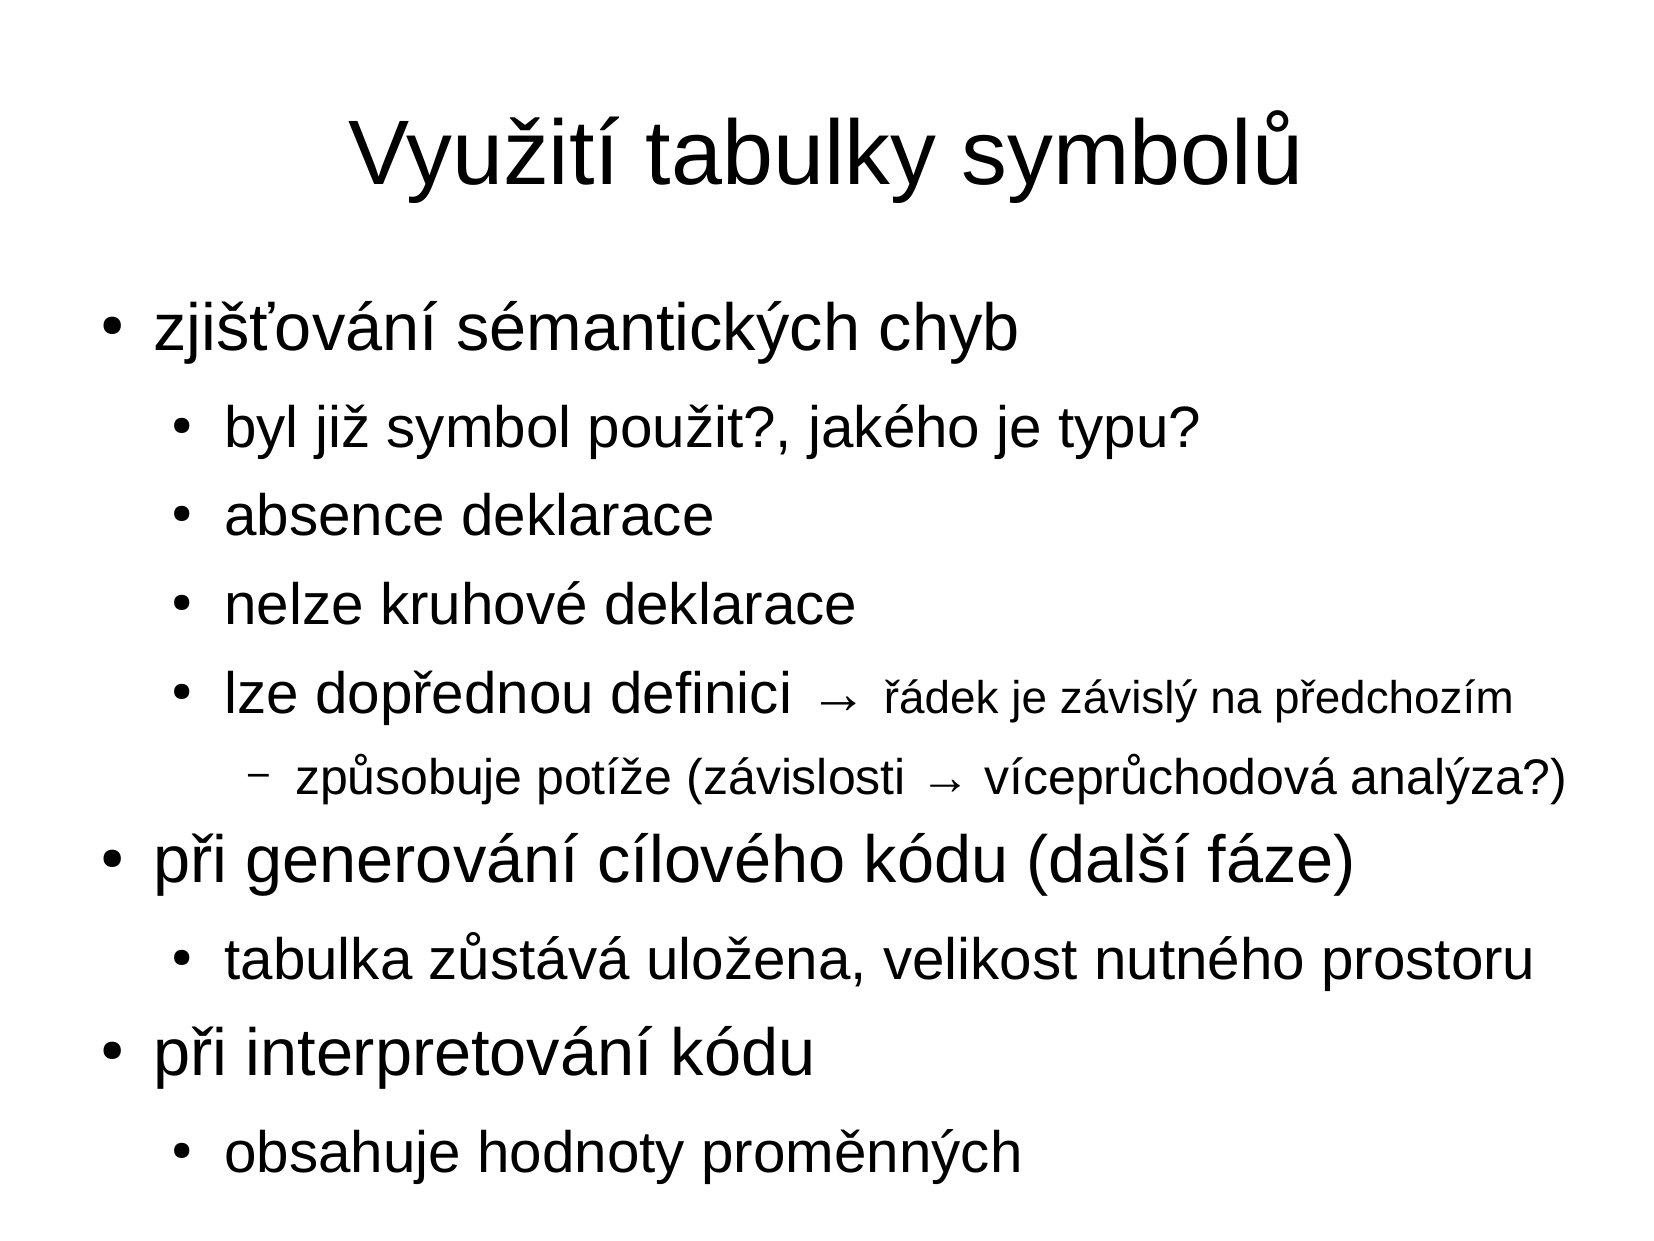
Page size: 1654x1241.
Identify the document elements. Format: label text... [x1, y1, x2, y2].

title Využití tabulky symbolů [82, 56, 1571, 250]
list zjišťování sémantických chyb byl již symbol použit?, jakého je typu? absence deklarace nelze kruhové deklarace lze dopřednou definici → řádek je závislý na předchozím způsobuje potíže (závislosti → víceprůchodová analýza?) při generování cílového kódu (další fáze) tabulka zůstává uložena, velikost nutného prostoru při interpretování kódu obsahuje hodnoty proměnných [82, 290, 1607, 1185]
